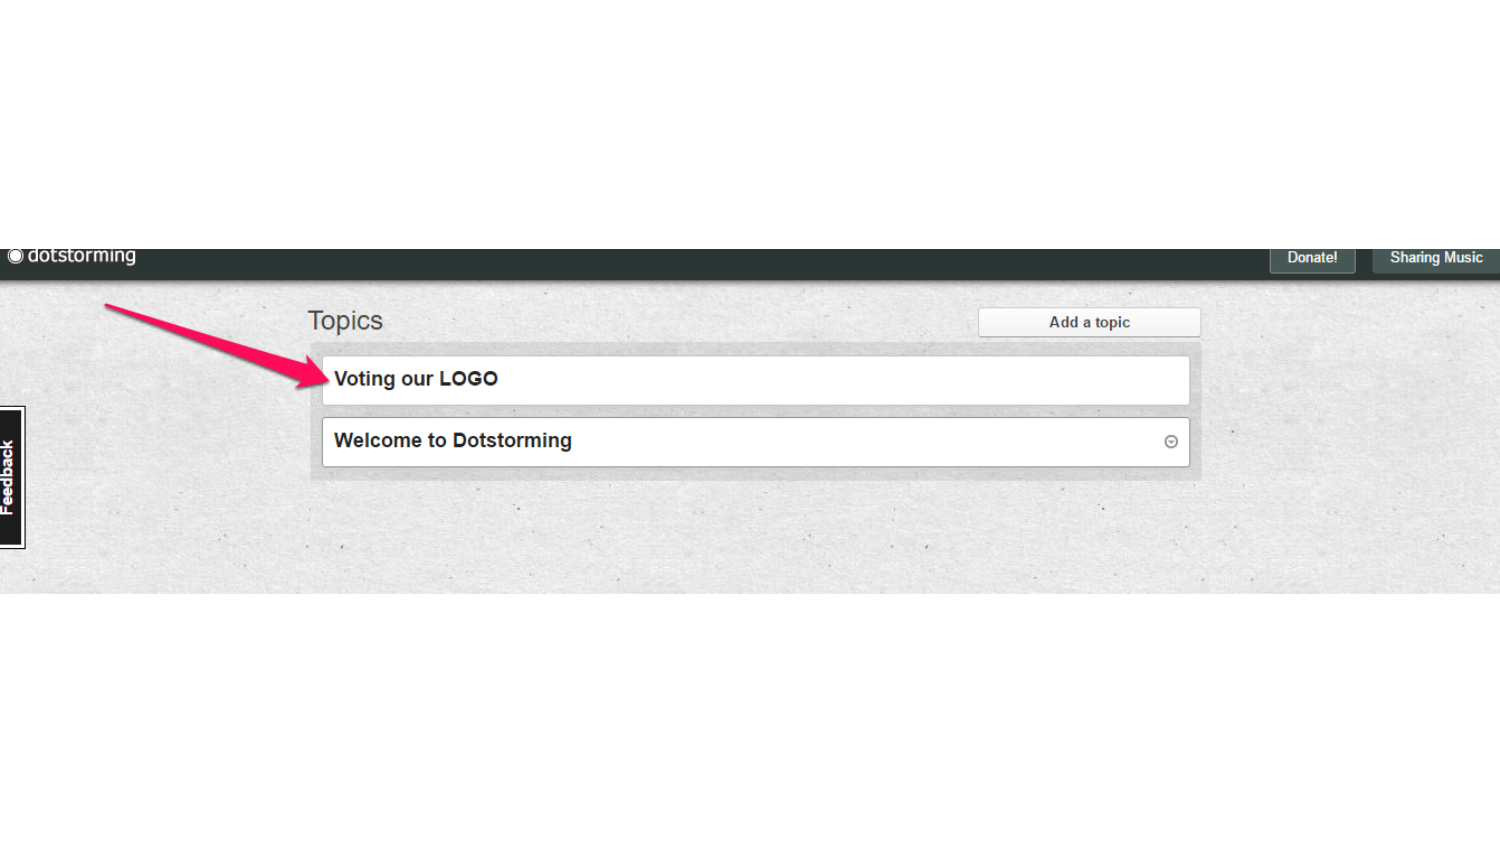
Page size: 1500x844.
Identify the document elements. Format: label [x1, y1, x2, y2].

picture [0, 249, 1500, 594]
